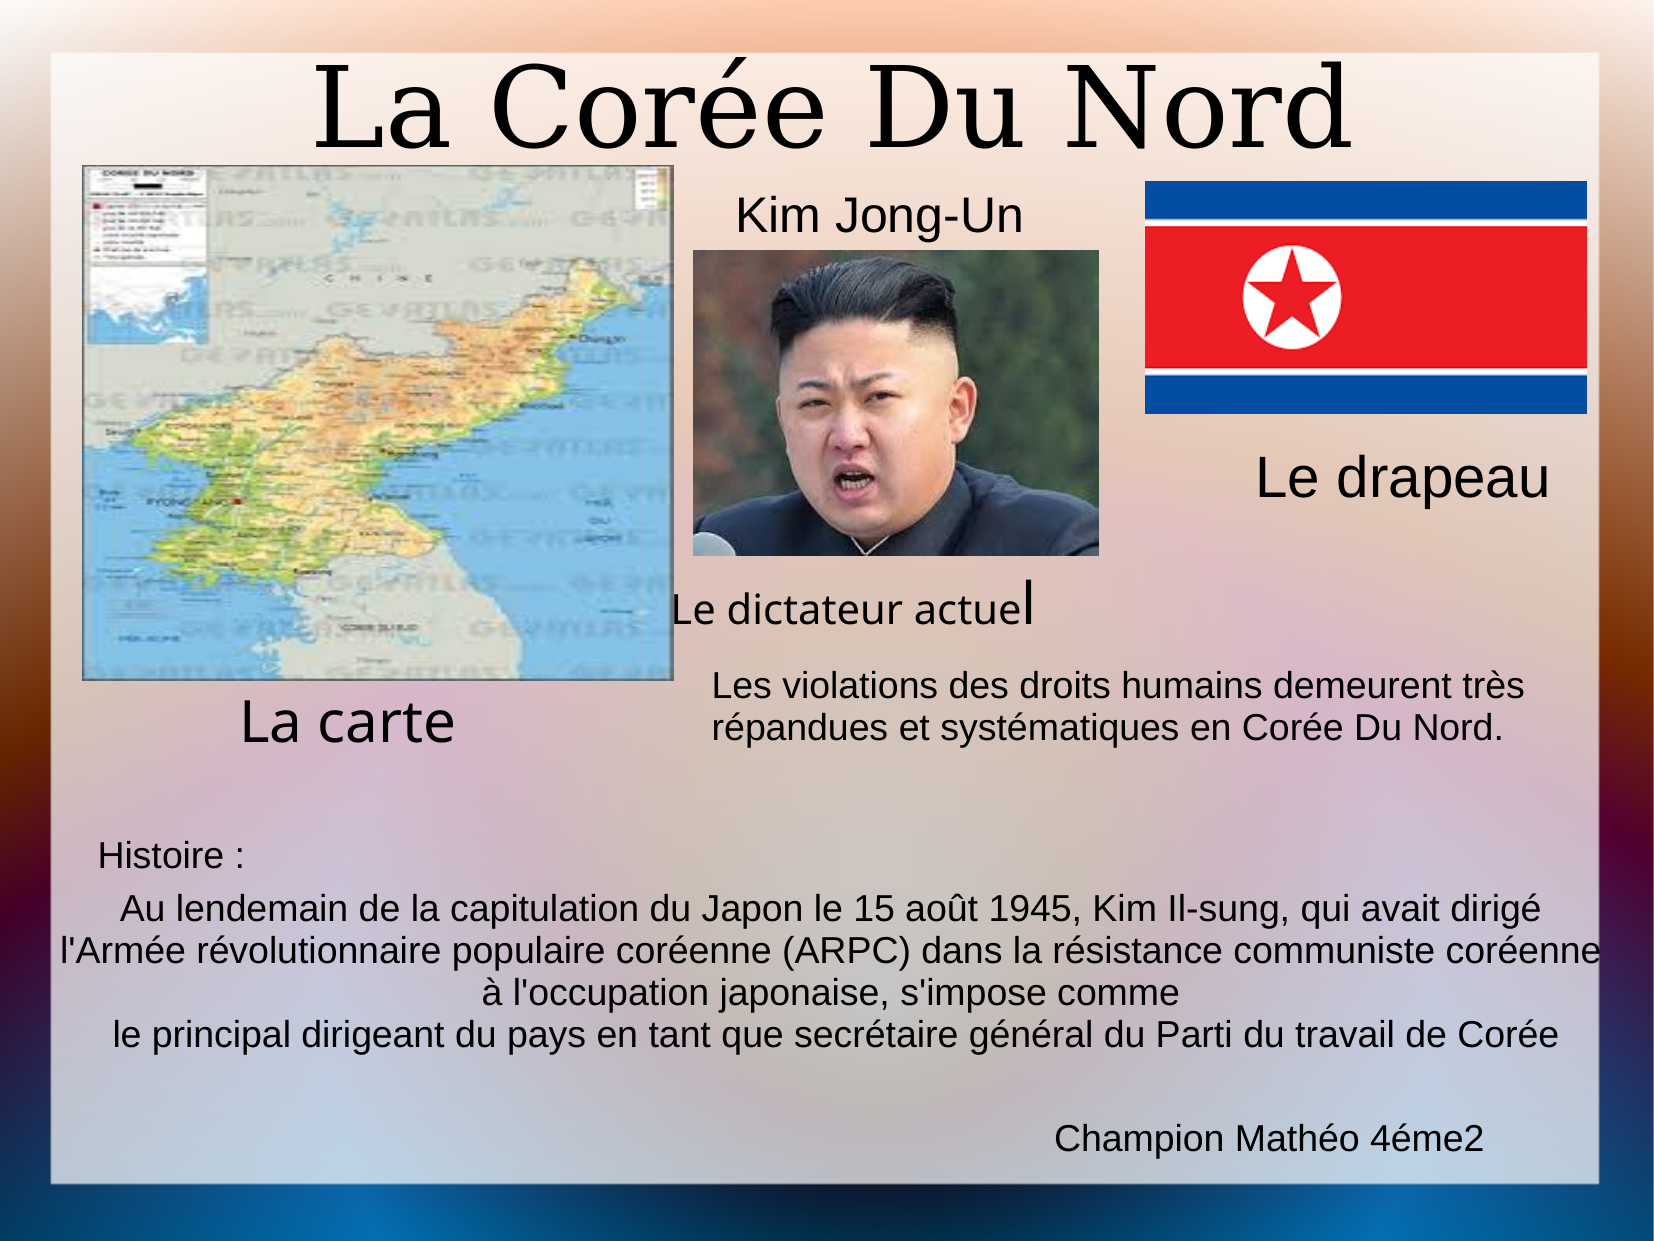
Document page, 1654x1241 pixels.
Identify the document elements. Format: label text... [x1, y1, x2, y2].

text_box Champion Mathéo 4éme2 [1039, 1110, 1500, 1168]
text_box Au lendemain de la capitulation du Japon le 15 août 1945, Kim Il-sung, qui avait dirigé l'Armée révolutionnaire populaire coréenne (ARPC) dans la résistance communiste coréenne à l'occupation japonaise, s'impose comme le principal dirigeant du pays en tant que secrétaire général du Parti du travail de Corée [45, 880, 1630, 1063]
text_box Le drapeau [1240, 437, 1567, 517]
picture [0, 0, 1654, 1241]
text_box Le dictateur actuel [655, 555, 1193, 638]
text_box Histoire : [82, 826, 271, 880]
text_box La carte [224, 673, 443, 754]
text_box Les violations des droits humains demeurent très répandues et systématiques en Corée Du Nord. [696, 657, 1595, 756]
text_box Kim Jong-Un [720, 179, 1039, 251]
text_box La Corée Du Nord [296, 35, 1371, 182]
